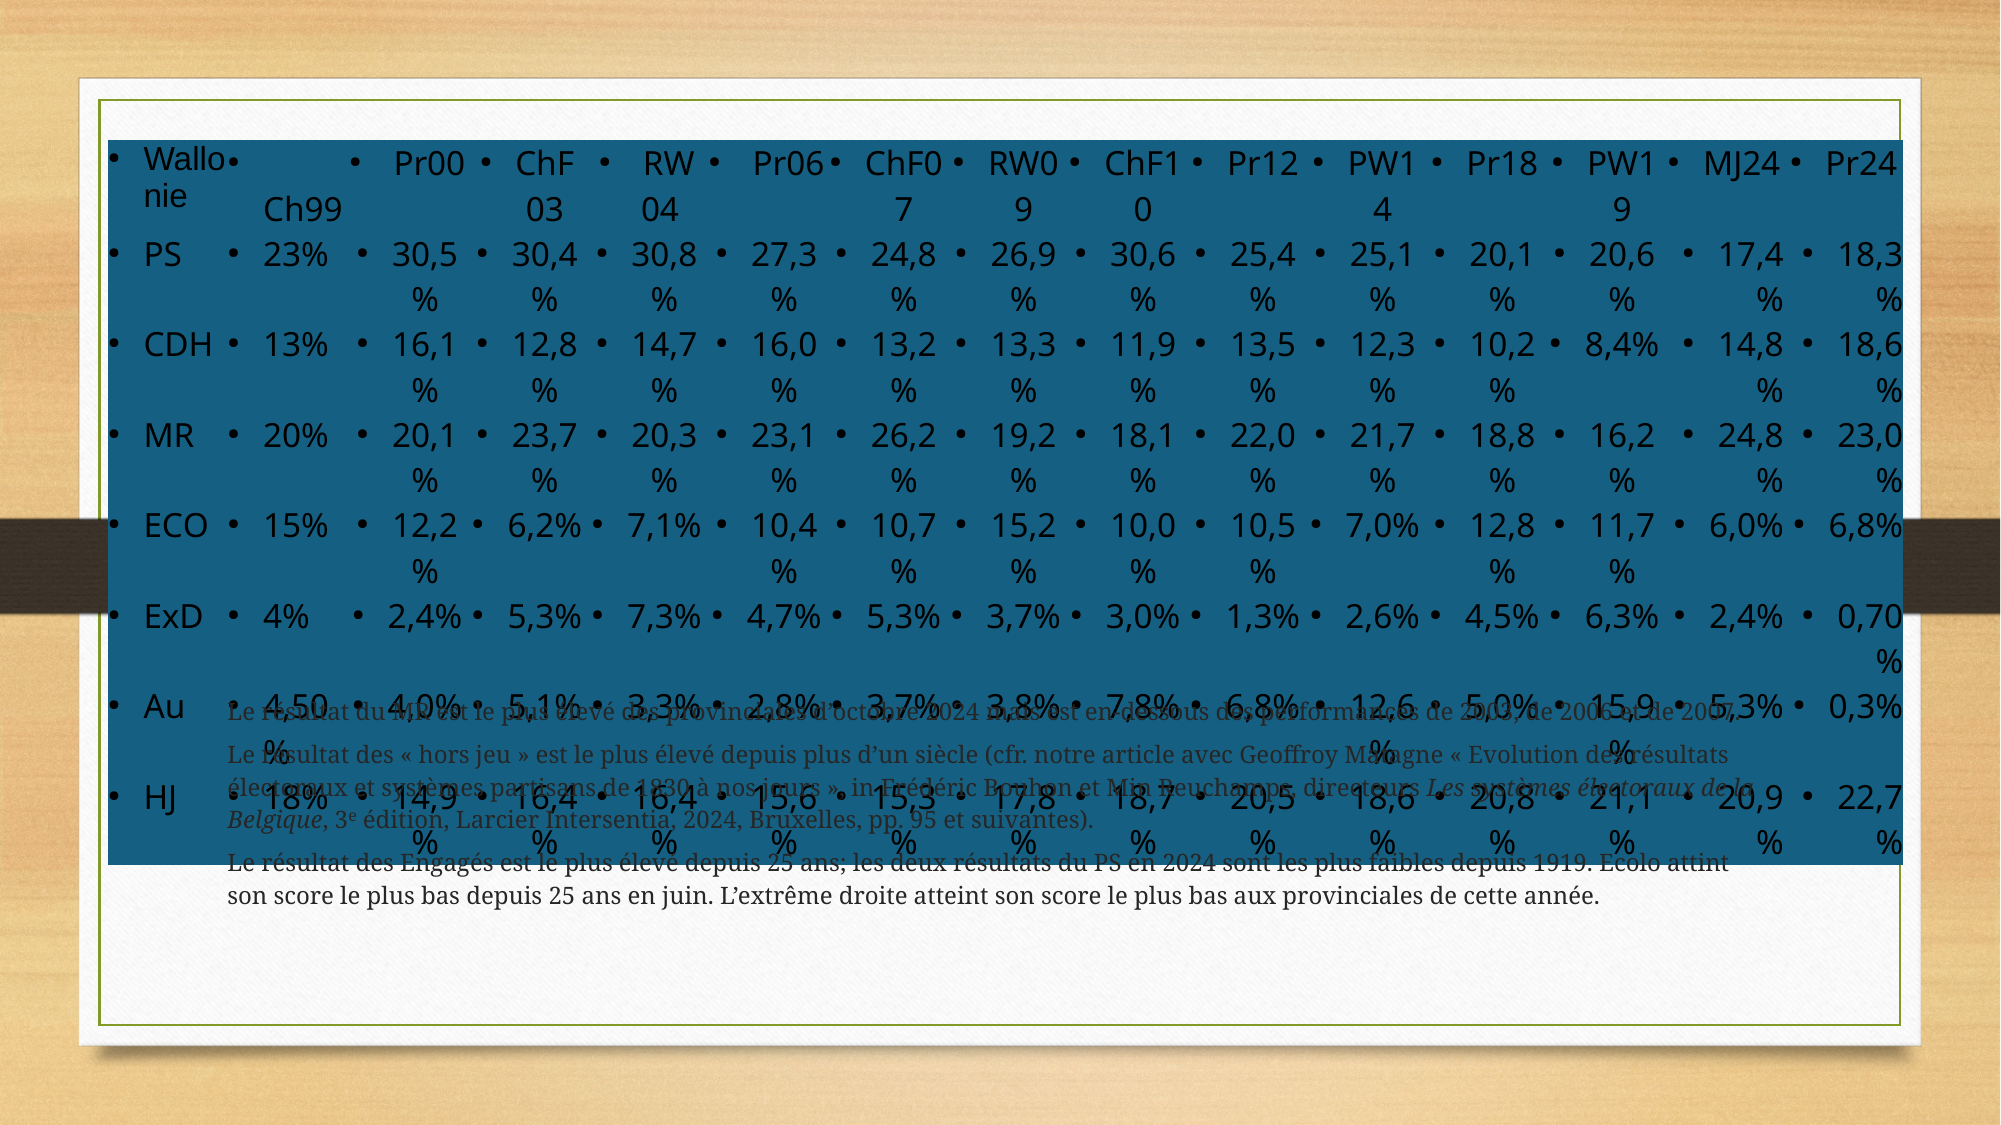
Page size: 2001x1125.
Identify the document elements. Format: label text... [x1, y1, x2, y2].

table_cell 22,7% [1789, 774, 1903, 865]
table_cell 23,0% [1784, 412, 1903, 502]
table_header RW09 [946, 140, 1066, 231]
table_cell 30,4% [467, 231, 587, 321]
table_cell 18,3% [1784, 231, 1903, 321]
table_cell 4% [228, 593, 347, 684]
table_cell 4,7% [707, 593, 826, 684]
table_header Pr18 [1425, 140, 1545, 231]
table_cell 27,3% [707, 231, 826, 321]
table_cell 20,6% [1545, 231, 1664, 321]
table_header Ch99 [228, 140, 347, 231]
table_cell 13% [228, 321, 347, 412]
table_cell 13,2% [826, 321, 946, 412]
table_cell 20,1% [347, 412, 467, 502]
table_header Pr06 [707, 140, 826, 231]
table_cell 30,5% [347, 231, 467, 321]
table_cell 11,9% [1066, 321, 1185, 412]
table_cell 23,1% [707, 412, 826, 502]
table_cell 12,3% [1305, 321, 1425, 412]
table_header Wallonie [108, 140, 228, 231]
table_cell 8,4% [1545, 321, 1664, 412]
table_cell 5,3% [467, 593, 587, 684]
table_cell 11,7% [1545, 502, 1664, 593]
table_cell 13,3% [946, 321, 1066, 412]
table_cell 10,0% [1066, 502, 1185, 593]
table_cell 19,2% [946, 412, 1066, 502]
table_cell 7,1% [587, 502, 707, 593]
table_cell 26,2% [826, 412, 946, 502]
table_cell 23,7% [467, 412, 587, 502]
table_cell HJ [108, 774, 212, 865]
table_cell 20,3% [587, 412, 707, 502]
table_cell 18,1% [1066, 412, 1185, 502]
table_cell 16,1% [347, 321, 467, 412]
table_cell 24,8% [826, 231, 946, 321]
table_cell 13,5% [1185, 321, 1305, 412]
table_header ChF07 [826, 140, 946, 231]
table_cell 14,7% [587, 321, 707, 412]
table_header ChF 03 [467, 140, 587, 231]
list Le résultat du MR est le plus élevé des provinciales d’octobre 2024 mais est en-dessous des performances de 2003, de 2006 et de 2007. Le résultat des « hors jeu » est le plus élevé depuis plus d’un siècle (cfr. notre article avec Geoffroy Matagne « Evolution des résultats électoraux et systèmes partisans de 1830 à nos jours », in Frédéric Bouhon et Min Reuchamps, directeurs Les systèmes électoraux de la Belgique, 3e édition, Larcier Intersentia, 2024, Bruxelles, pp. 95 et suivantes). Le résultat des Engagés est le plus élevé depuis 25 ans; les deux résultats du PS en 2024 sont les plus faibles depuis 1919. Ecolo attint son score le plus bas depuis 25 ans en juin. L’extrême droite atteint son score le plus bas aux provinciales de cette année. [212, 687, 1789, 964]
table_cell 25,4% [1185, 231, 1305, 321]
table_cell Au [108, 684, 228, 774]
table_cell 30,6% [1066, 231, 1185, 321]
table_cell 25,1% [1305, 231, 1425, 321]
table_cell 16,0% [707, 321, 826, 412]
table_cell 6,0% [1664, 502, 1784, 593]
table_cell ECO [108, 502, 228, 593]
table_header ChF10 [1066, 140, 1185, 231]
table_cell 14,8% [1664, 321, 1784, 412]
table_cell 3,0% [1066, 593, 1185, 684]
table_cell 24,8% [1664, 412, 1784, 502]
table_cell 6,3% [1545, 593, 1664, 684]
table_header MJ24 [1664, 140, 1784, 231]
table_header Pr00 [347, 140, 467, 231]
table_cell 15% [228, 502, 347, 593]
table_cell 7,3% [587, 593, 707, 684]
table_cell 12,8% [1425, 502, 1545, 593]
table_cell CDH [108, 321, 228, 412]
table_cell 23% [228, 231, 347, 321]
table_cell 26,9% [946, 231, 1066, 321]
table_cell PS [108, 231, 228, 321]
table_cell MR [108, 412, 228, 502]
table_header PW19 [1545, 140, 1664, 231]
table_cell 1,3% [1185, 593, 1305, 684]
table_cell 5,3% [826, 593, 946, 684]
table_header Pr12 [1185, 140, 1305, 231]
table_cell 10,5% [1185, 502, 1305, 593]
table_cell 0,3% [1784, 684, 1903, 774]
table_cell 17,4% [1664, 231, 1784, 321]
table_header Pr24 [1784, 140, 1903, 231]
table_cell 3,7% [946, 593, 1066, 684]
table_cell 20,1% [1425, 231, 1545, 321]
table_cell 7,0% [1305, 502, 1425, 593]
table_cell 0,70% [1784, 593, 1903, 684]
table_cell 2,4% [1664, 593, 1784, 684]
table_cell 21,7% [1305, 412, 1425, 502]
table_cell 6,2% [467, 502, 587, 593]
table_cell 22,0% [1185, 412, 1305, 502]
table_header RW 04 [587, 140, 707, 231]
table_cell 12,8% [467, 321, 587, 412]
table_cell 12,2% [347, 502, 467, 593]
table_cell 16,2% [1545, 412, 1664, 502]
table_cell 4,5% [1425, 593, 1545, 684]
table_cell 18,6% [1784, 321, 1903, 412]
table_cell ExD [108, 593, 228, 684]
table_cell 10,4% [707, 502, 826, 593]
table_cell 15,2% [946, 502, 1066, 593]
table_cell 18,8% [1425, 412, 1545, 502]
table_cell 30,8% [587, 231, 707, 321]
table_cell 2,6% [1305, 593, 1425, 684]
table_cell 10,7% [826, 502, 946, 593]
table_header PW14 [1305, 140, 1425, 231]
table_cell 10,2% [1425, 321, 1545, 412]
table_cell 20% [228, 412, 347, 502]
table_cell 2,4% [347, 593, 467, 684]
table_cell 6,8% [1784, 502, 1903, 593]
